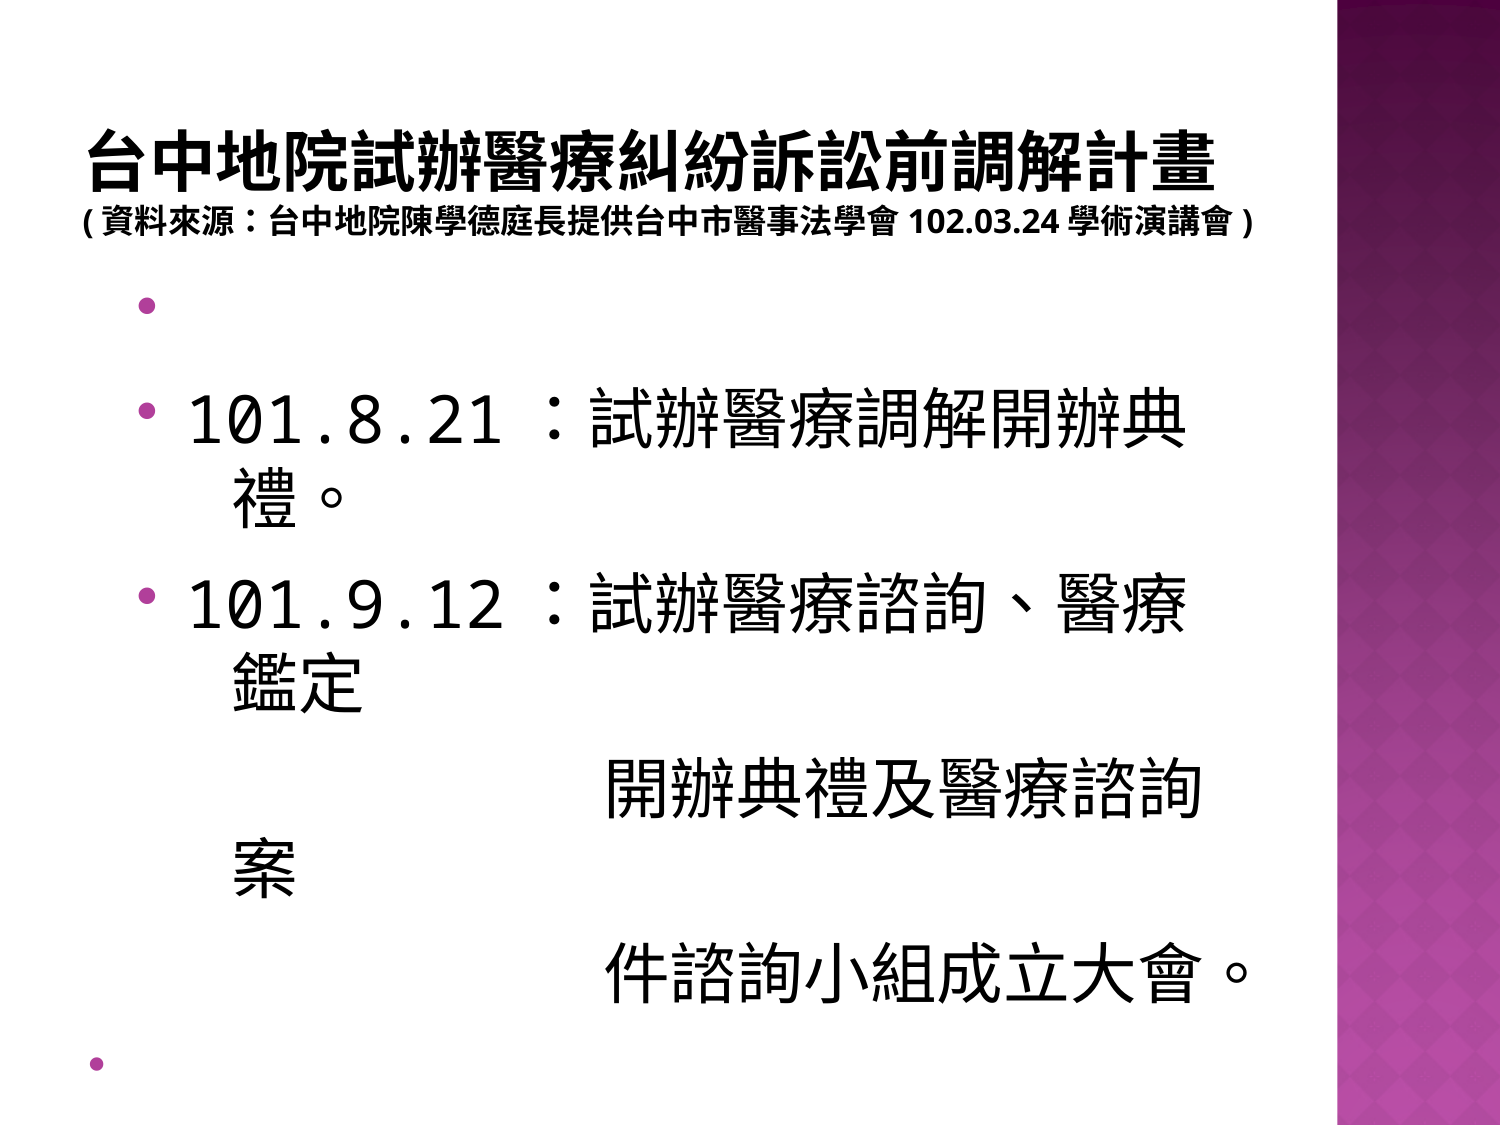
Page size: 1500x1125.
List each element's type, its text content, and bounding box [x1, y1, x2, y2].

list 101.8.21：試辦醫療調解開辦典禮。 101.9.12：試辦醫療諮詢、醫療鑑定 開辦典禮及醫療諮詢案 件諮詢小組成立大會。 [75, 264, 1263, 1060]
title 台中地院試辦醫療糾紛訴訟前調解計畫 (資料來源：台中地院陳學德庭長提供台中市醫事法學會102.03.24學術演講會) [75, 52, 1263, 240]
